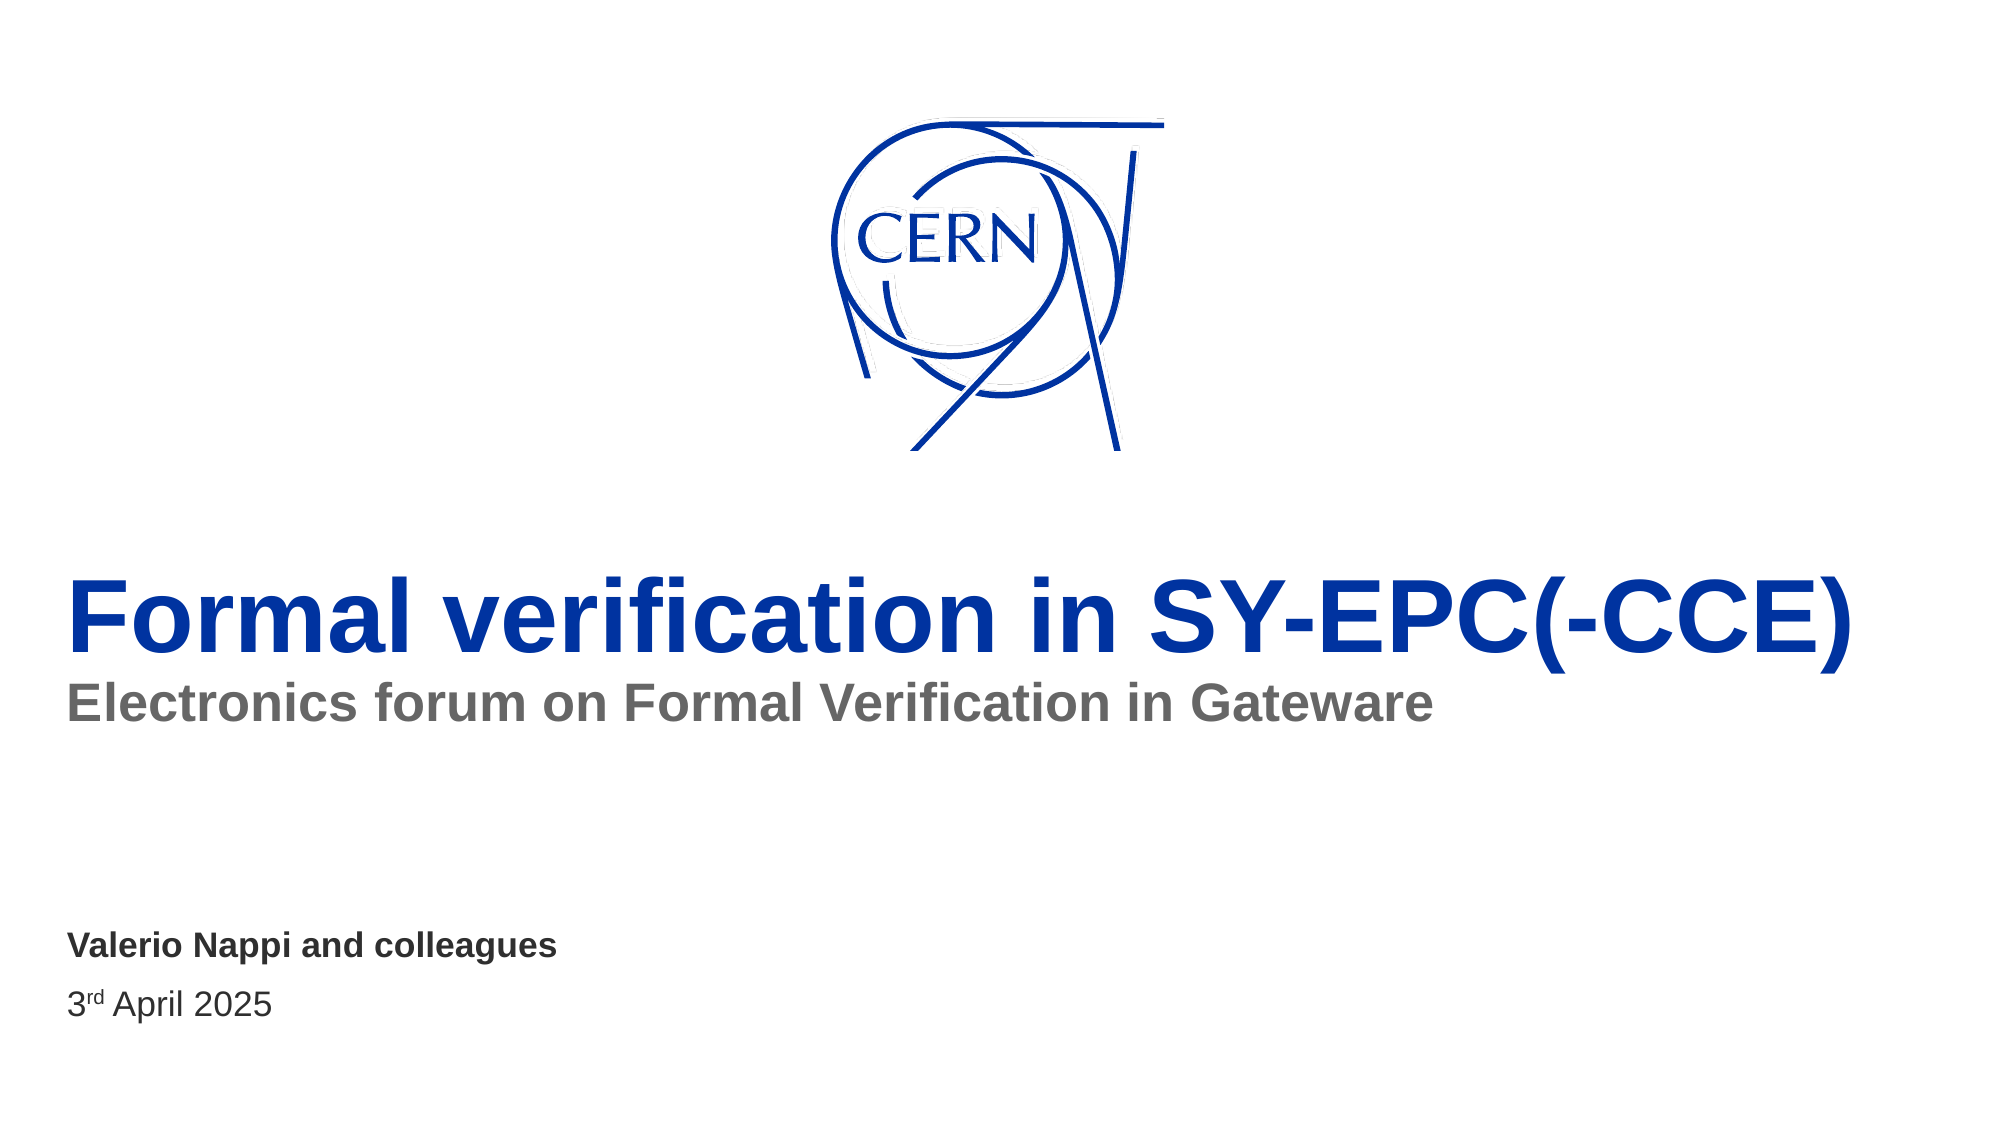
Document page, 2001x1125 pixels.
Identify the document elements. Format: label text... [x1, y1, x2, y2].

title Formal verification in SY-EPC(-CCE) Electronics forum on Formal Verification in Gateware [66, 562, 1933, 916]
subtitle Valerio Nappi and colleagues 3rd April 2025 [66, 926, 1933, 1018]
